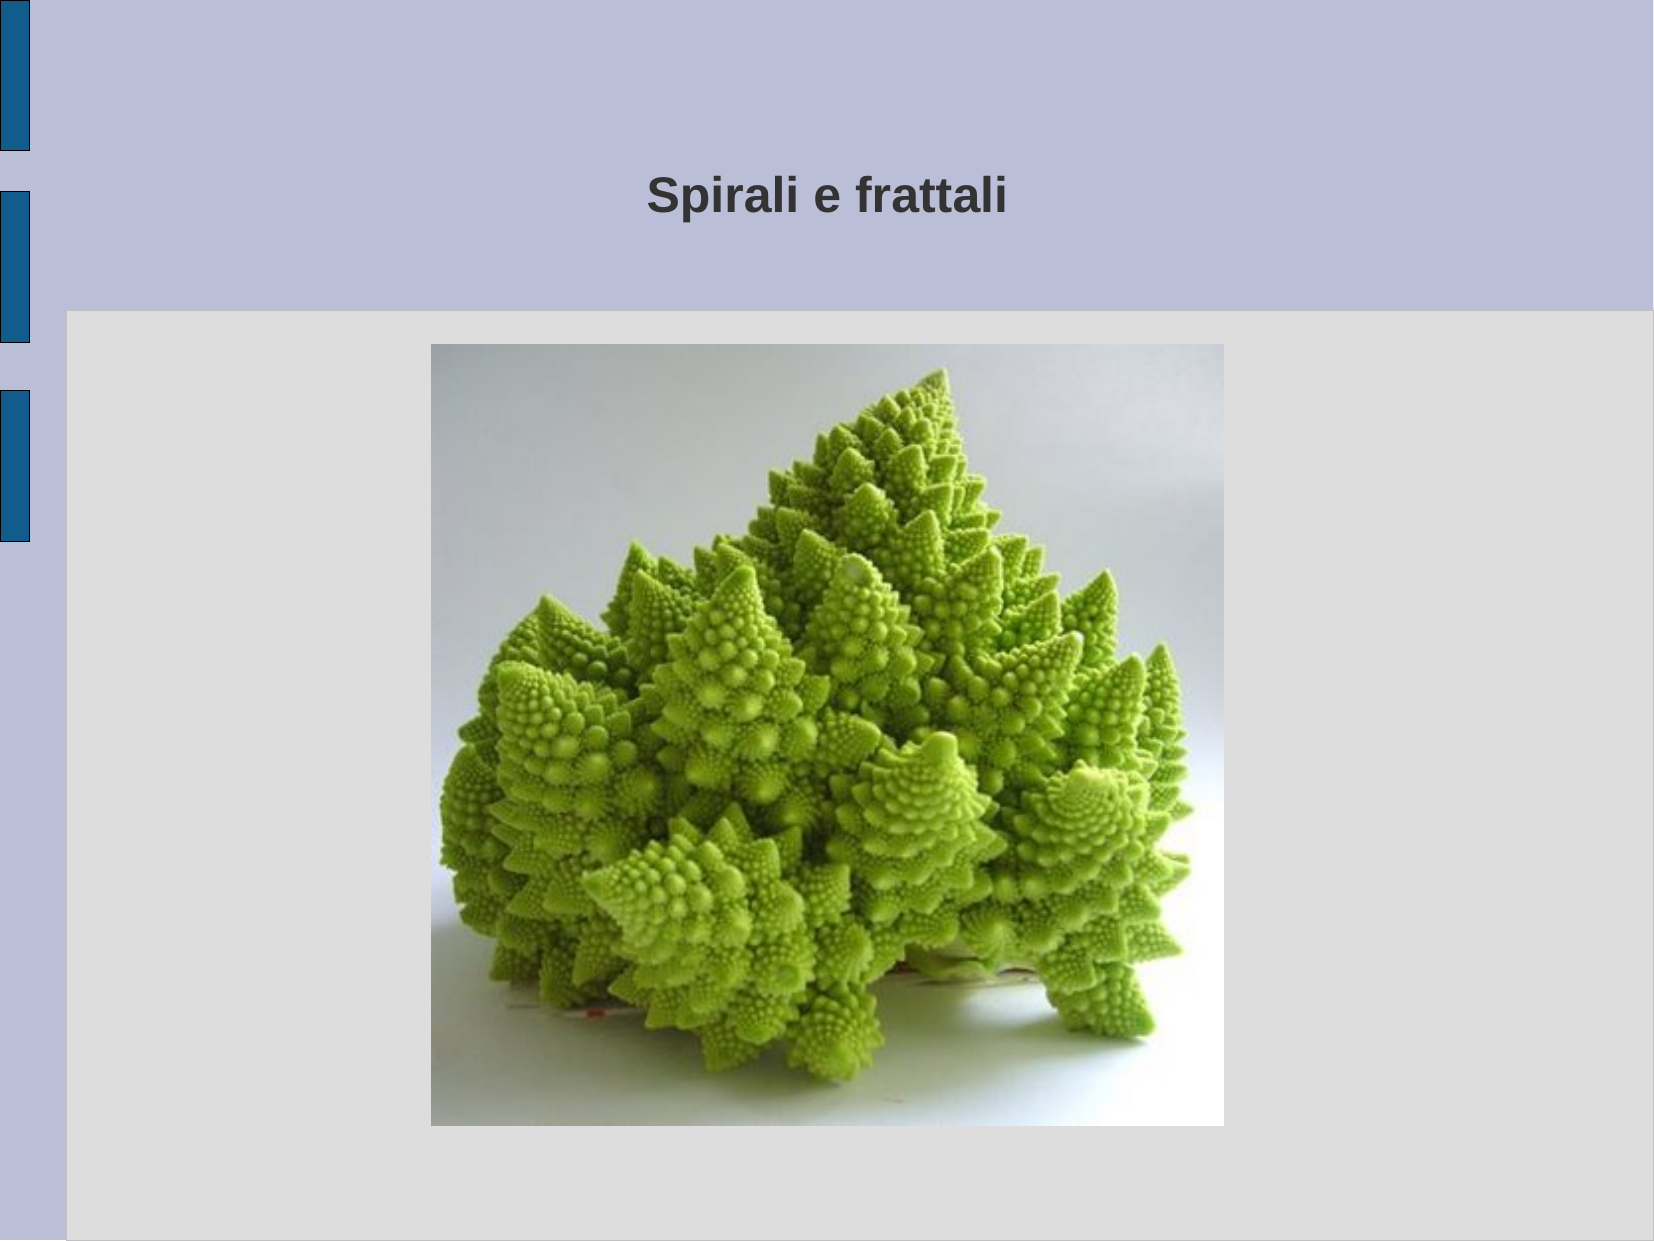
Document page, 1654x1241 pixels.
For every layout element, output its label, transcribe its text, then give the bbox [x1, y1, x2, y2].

title Spirali e frattali [121, 91, 1534, 299]
picture [431, 344, 1224, 1126]
